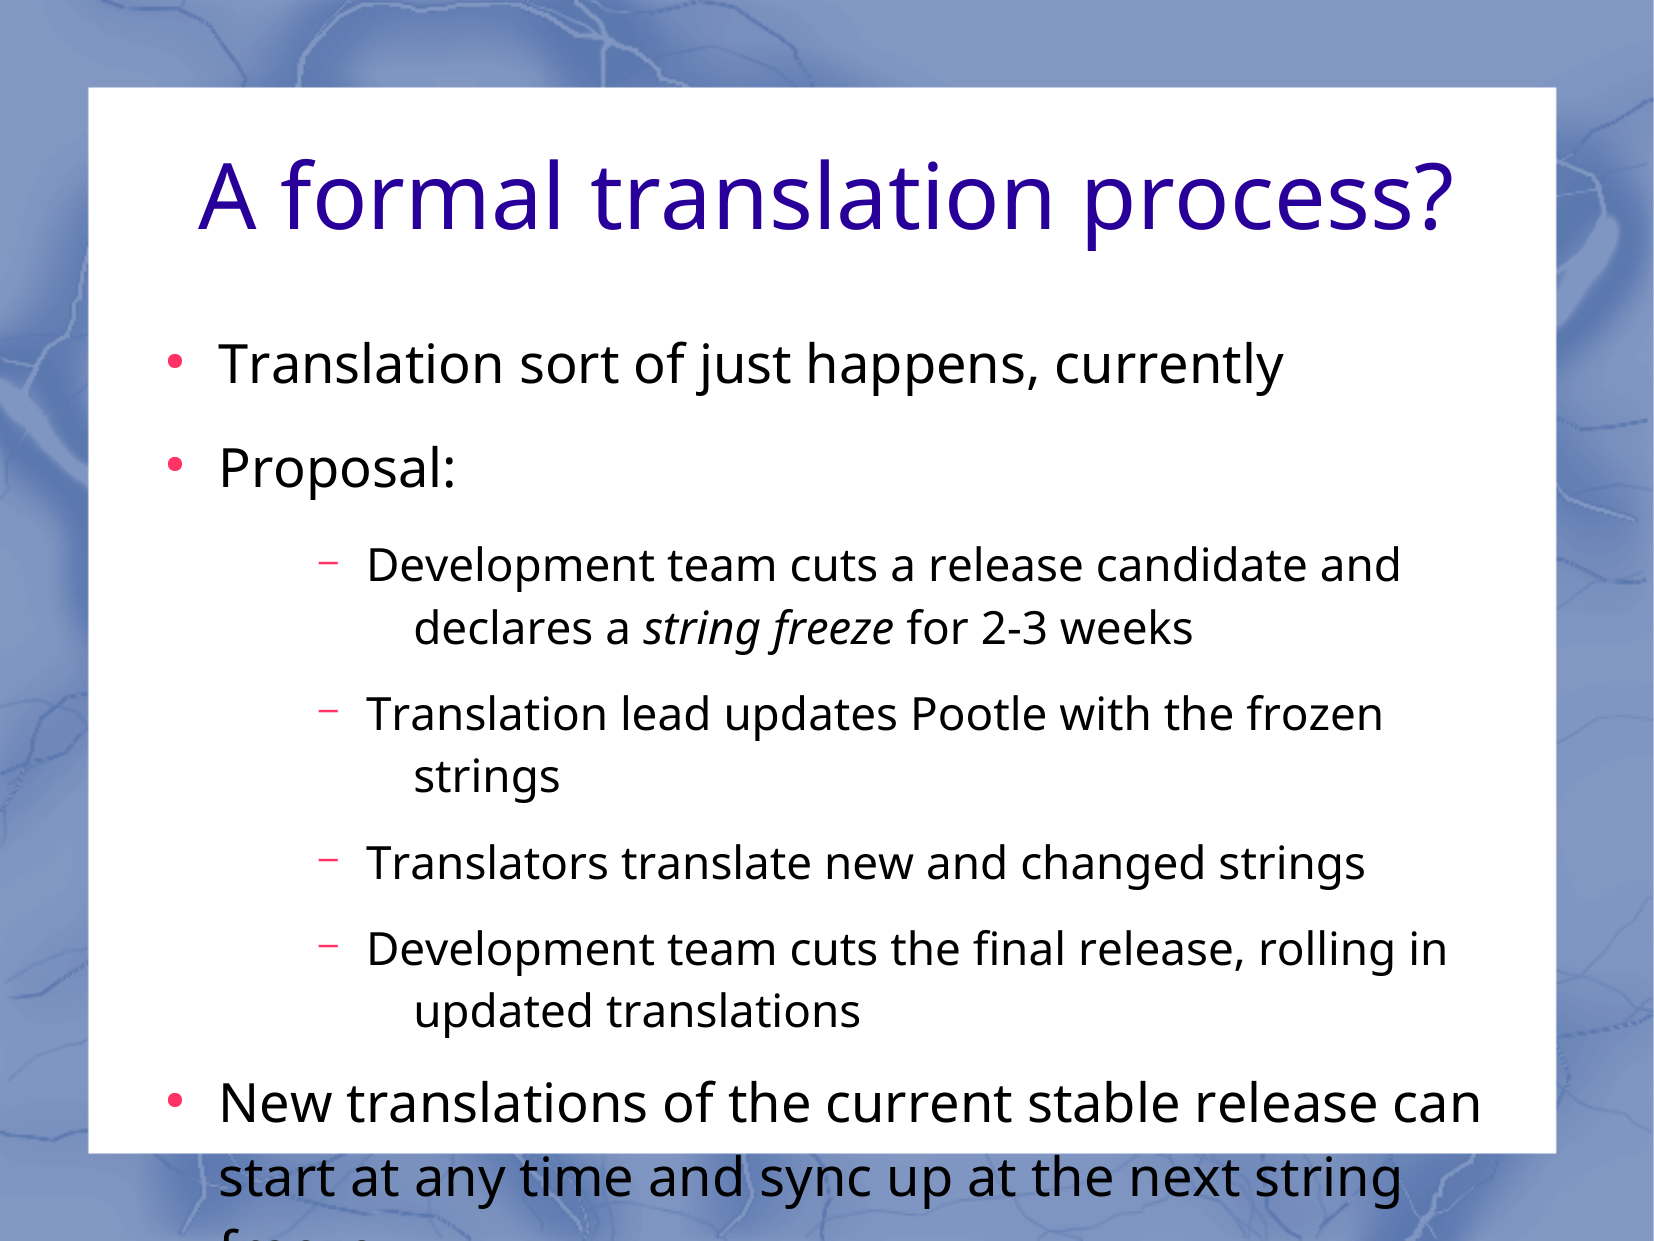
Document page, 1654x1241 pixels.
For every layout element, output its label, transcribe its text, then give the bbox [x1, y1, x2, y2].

picture [0, 0, 1654, 1241]
title A formal translation process? [118, 90, 1536, 298]
list Translation sort of just happens, currently Proposal: Development team cuts a release candidate and declares a string freeze for 2-3 weeks Translation lead updates Pootle with the frozen strings Translators translate new and changed strings Development team cuts the final release, rolling in updated translations New translations of the current stable release can start at any time and sync up at the next string freeze [147, 325, 1506, 1130]
